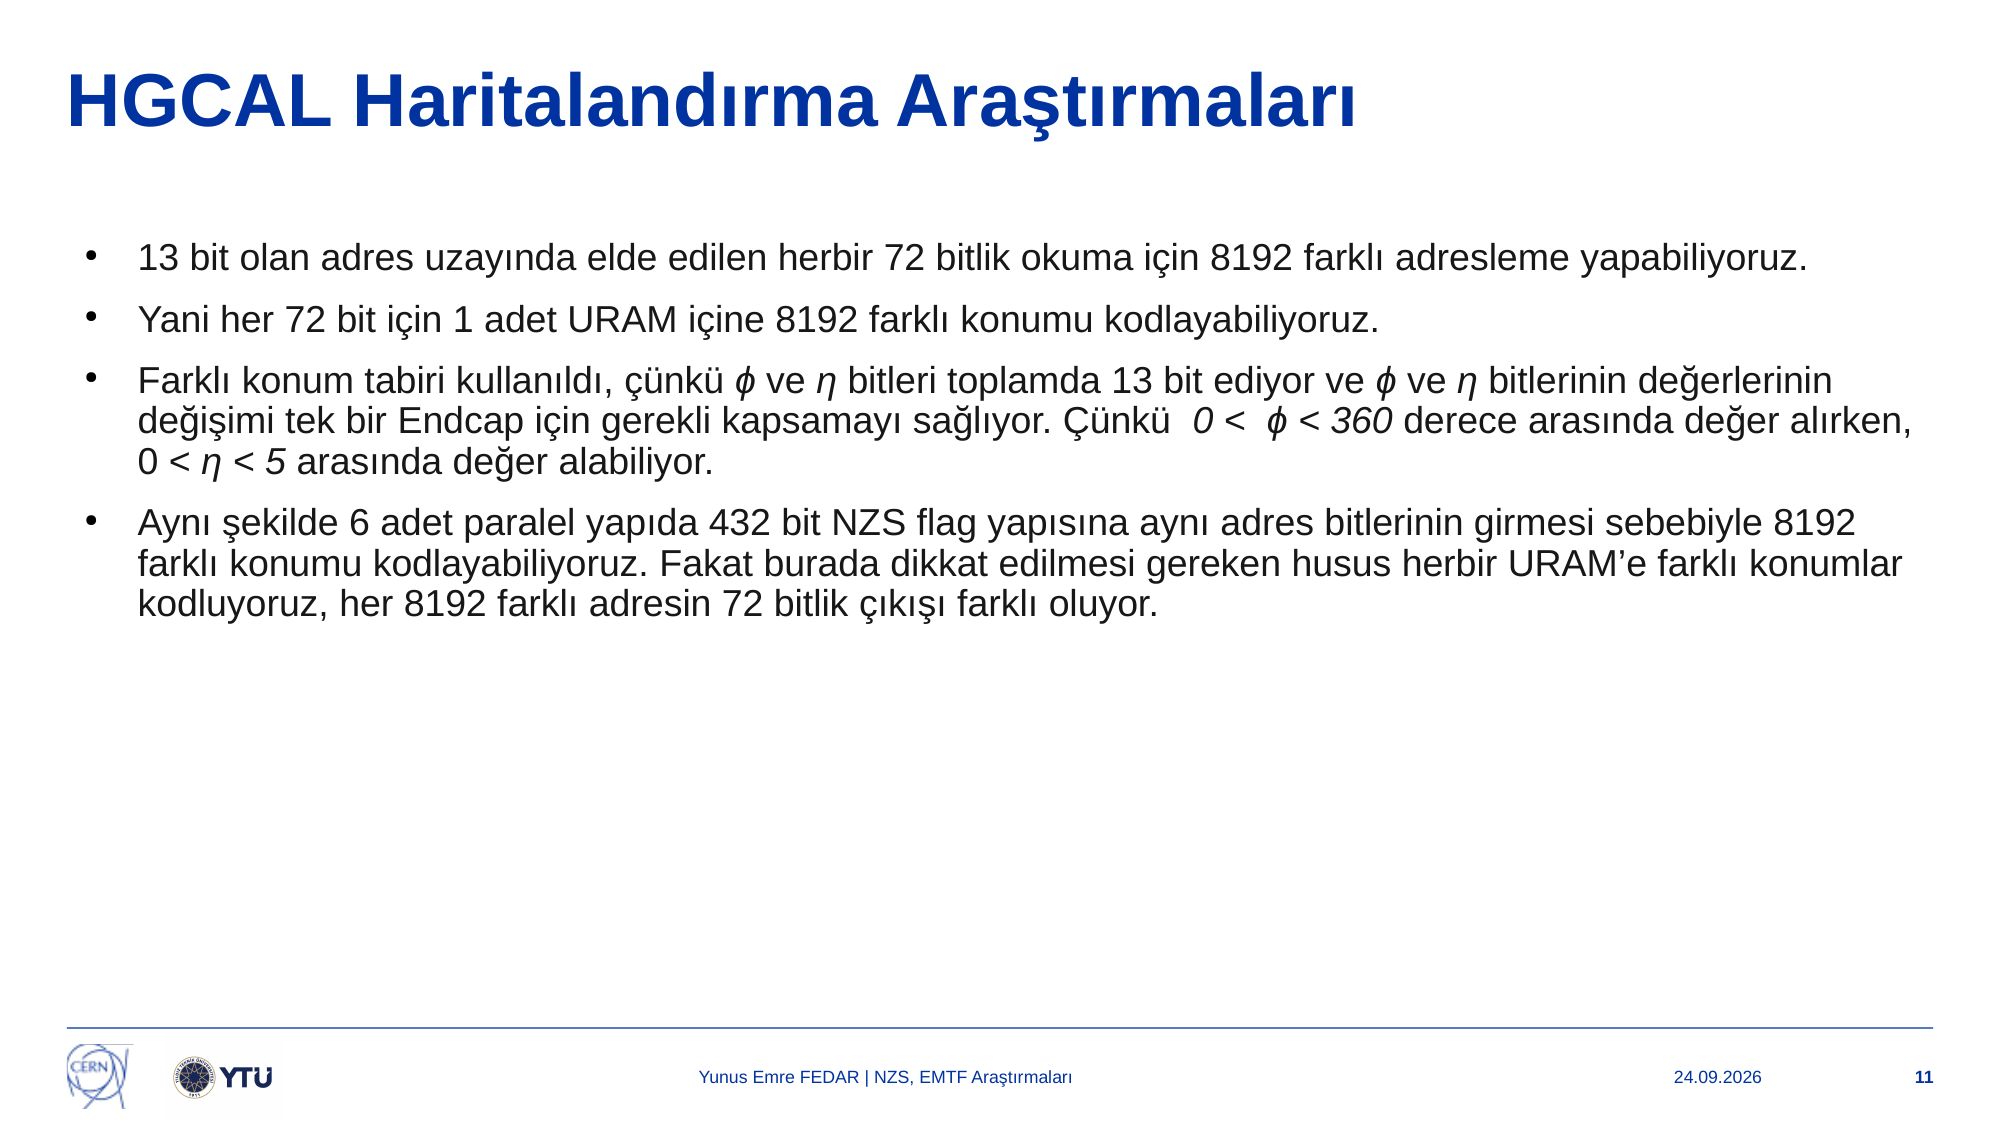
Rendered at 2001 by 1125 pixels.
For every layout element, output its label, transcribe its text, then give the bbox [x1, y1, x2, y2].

title HGCAL Haritalandırma Araştırmaları [66, 61, 1933, 172]
slide_number <number> [1822, 1046, 1934, 1107]
slide_number 24.12.2024 [1496, 1046, 1762, 1107]
text_box Yunus Emre FEDAR | NZS, EMTF Araştırmaları [698, 1046, 1402, 1107]
picture [163, 1033, 282, 1123]
list 13 bit olan adres uzayında elde edilen herbir 72 bitlik okuma için 8192 farklı adresleme yapabiliyoruz. Yani her 72 bit için 1 adet URAM içine 8192 farklı konumu kodlayabiliyoruz. Farklı konum tabiri kullanıldı, çünkü ϕ ve ƞ bitleri toplamda 13 bit ediyor ve ϕ ve ƞ bitlerinin değerlerinin değişimi tek bir Endcap için gerekli kapsamayı sağlıyor. Çünkü 0 < ϕ < 360 derece arasında değer alırken, 0 < ƞ < 5 arasında değer alabiliyor. Aynı şekilde 6 adet paralel yapıda 432 bit NZS flag yapısına aynı adres bitlerinin girmesi sebebiyle 8192 farklı konumu kodlayabiliyoruz. Fakat burada dikkat edilmesi gereken husus herbir URAM’e farklı konumlar kodluyoruz, her 8192 farklı adresin 72 bitlik çıkışı farklı oluyor. [66, 172, 1933, 709]
